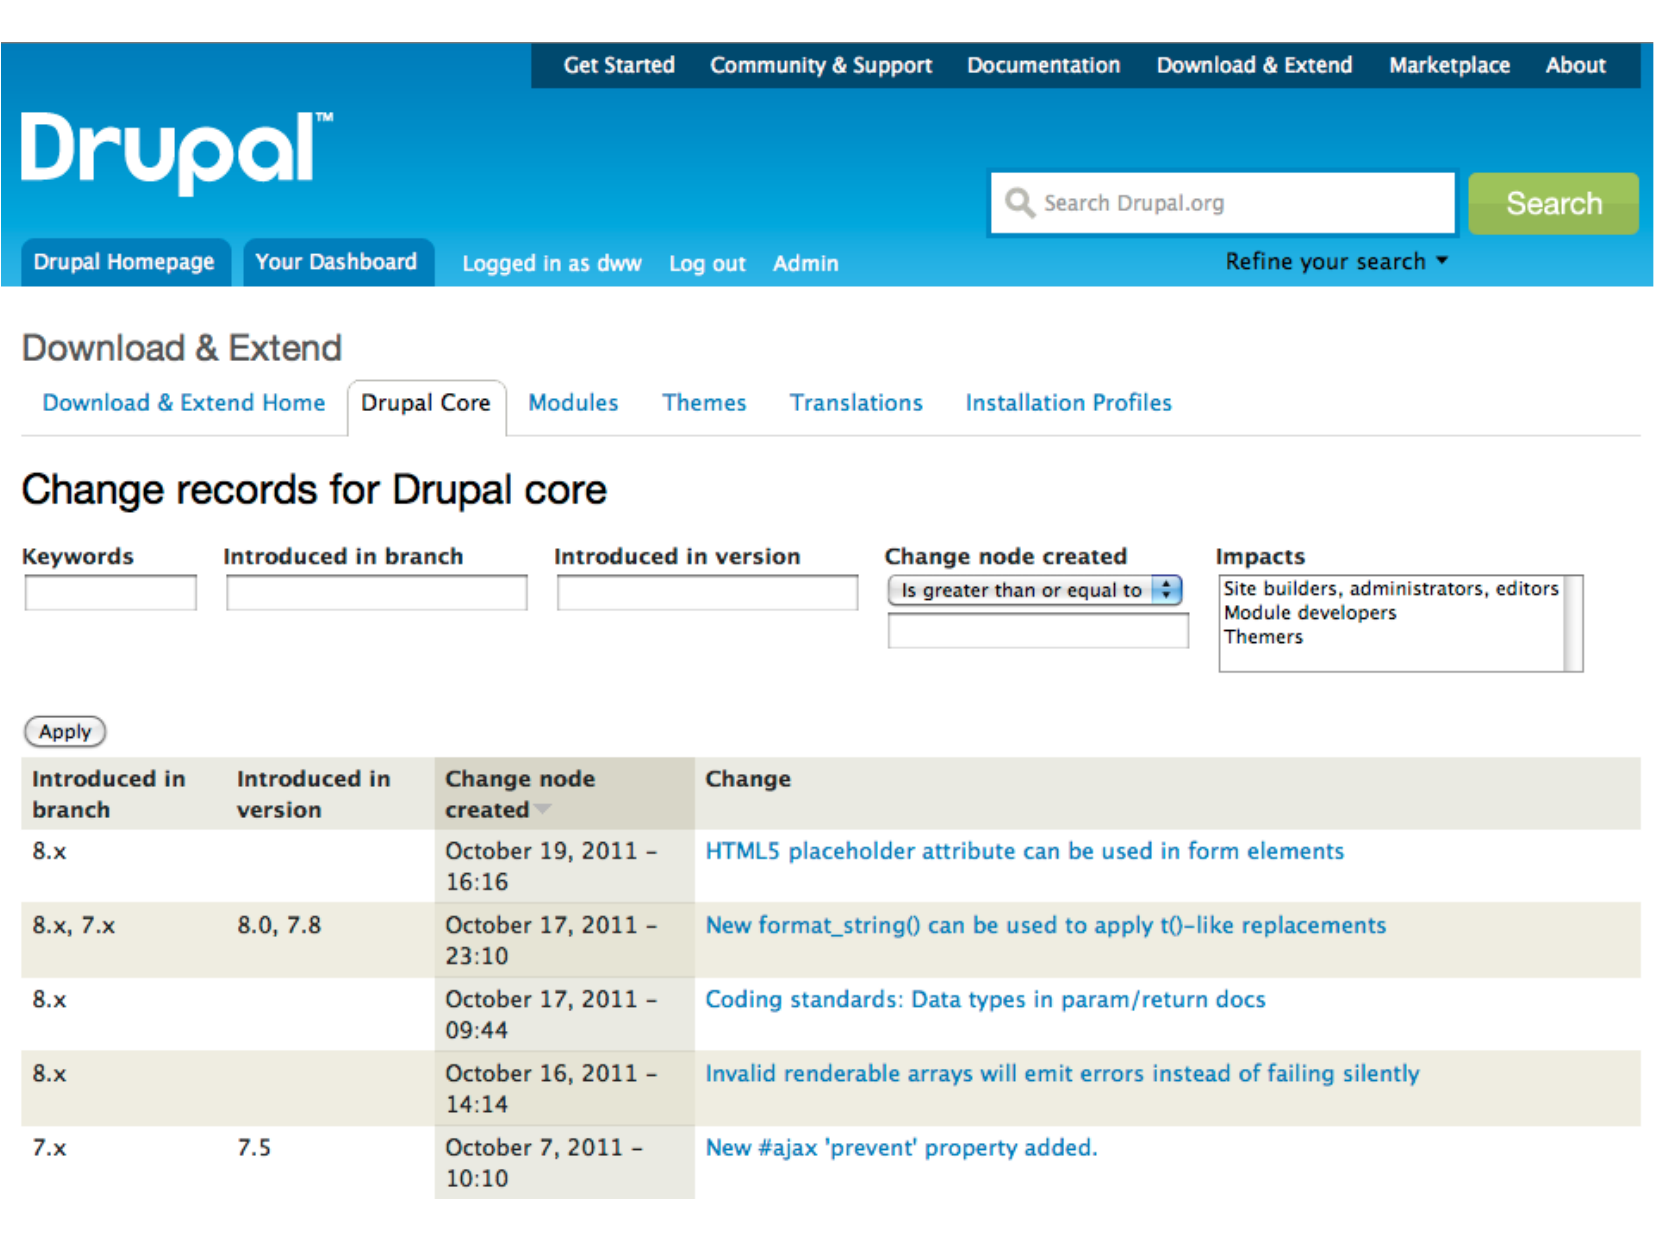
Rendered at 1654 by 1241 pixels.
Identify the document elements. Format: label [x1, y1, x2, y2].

picture [604, 56, 674, 74]
picture [1, 241, 1654, 1199]
picture [108, 254, 214, 274]
picture [1390, 56, 1510, 78]
picture [311, 254, 345, 270]
picture [1157, 56, 1256, 74]
picture [1469, 173, 1639, 235]
picture [296, 257, 303, 269]
picture [72, 252, 100, 274]
picture [178, 126, 234, 197]
picture [270, 257, 293, 270]
picture [316, 113, 333, 121]
picture [297, 113, 312, 181]
picture [80, 127, 121, 181]
picture [1545, 56, 1606, 74]
picture [1285, 56, 1353, 74]
picture [239, 126, 293, 181]
picture [854, 56, 932, 77]
picture [35, 254, 69, 270]
picture [831, 56, 846, 74]
picture [125, 128, 174, 181]
picture [22, 113, 74, 181]
picture [968, 57, 1120, 74]
picture [564, 56, 598, 74]
picture [1262, 56, 1277, 74]
picture [711, 56, 827, 78]
picture [256, 254, 269, 269]
picture [348, 252, 417, 270]
picture [992, 173, 1455, 233]
